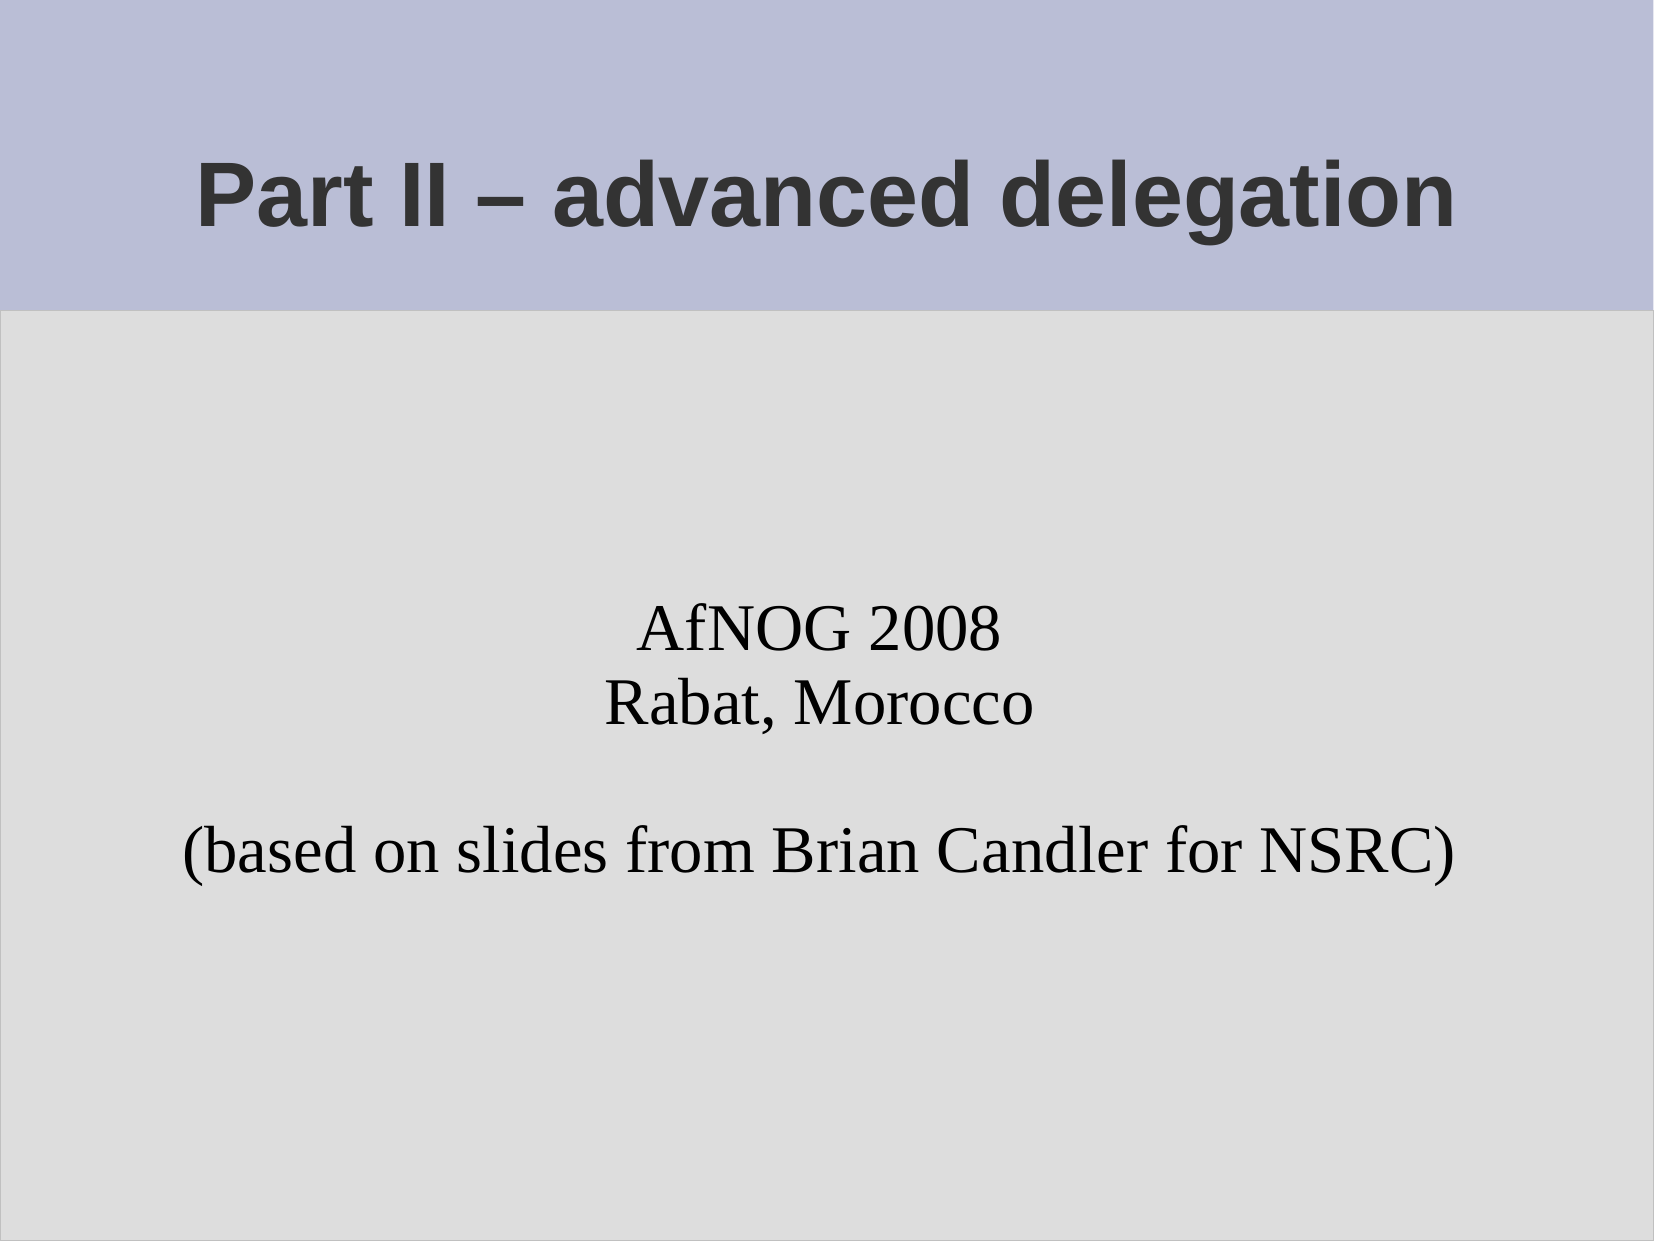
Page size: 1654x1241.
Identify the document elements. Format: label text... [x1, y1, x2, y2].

title Part II – advanced delegation [121, 91, 1534, 299]
subtitle AfNOG 2008 Rabat, Morocco (based on slides from Brian Candler for NSRC) [113, 348, 1527, 1130]
